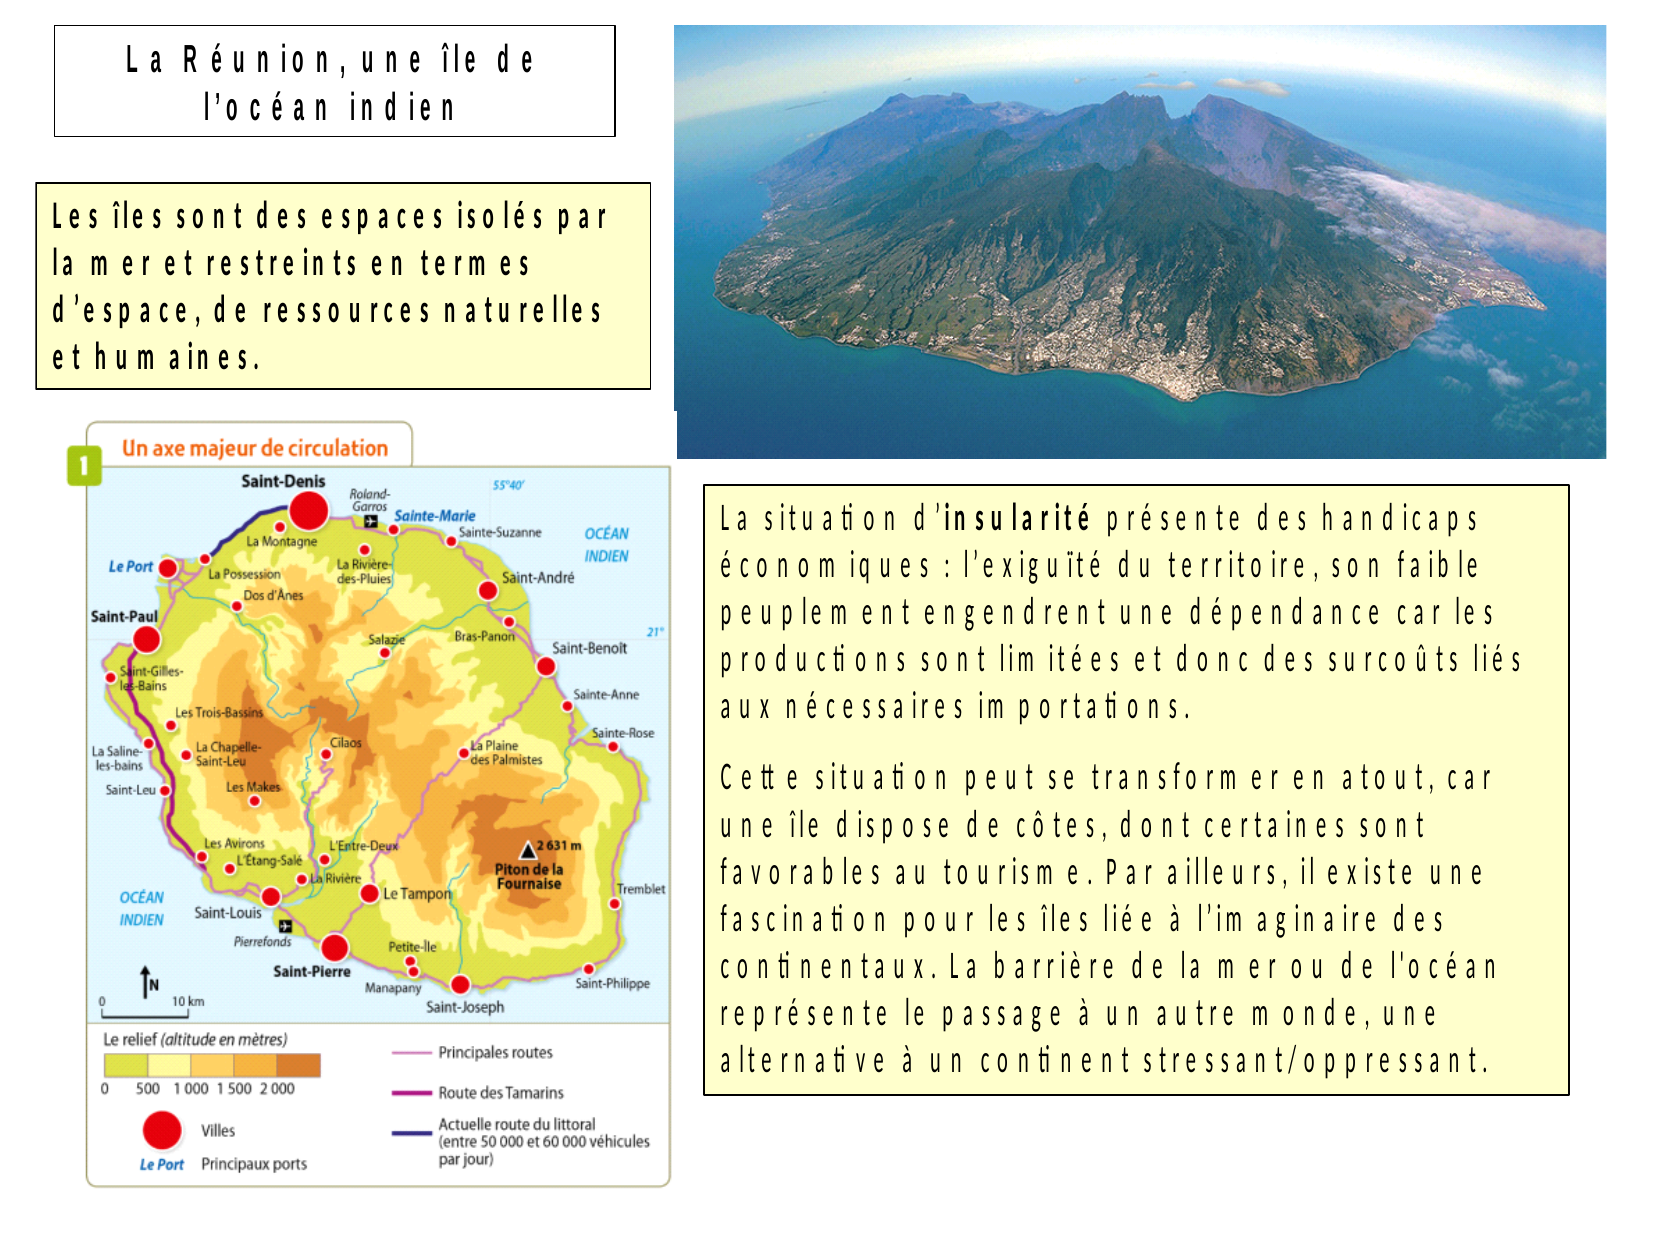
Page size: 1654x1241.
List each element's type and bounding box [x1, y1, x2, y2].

picture [35, 24, 1607, 1198]
